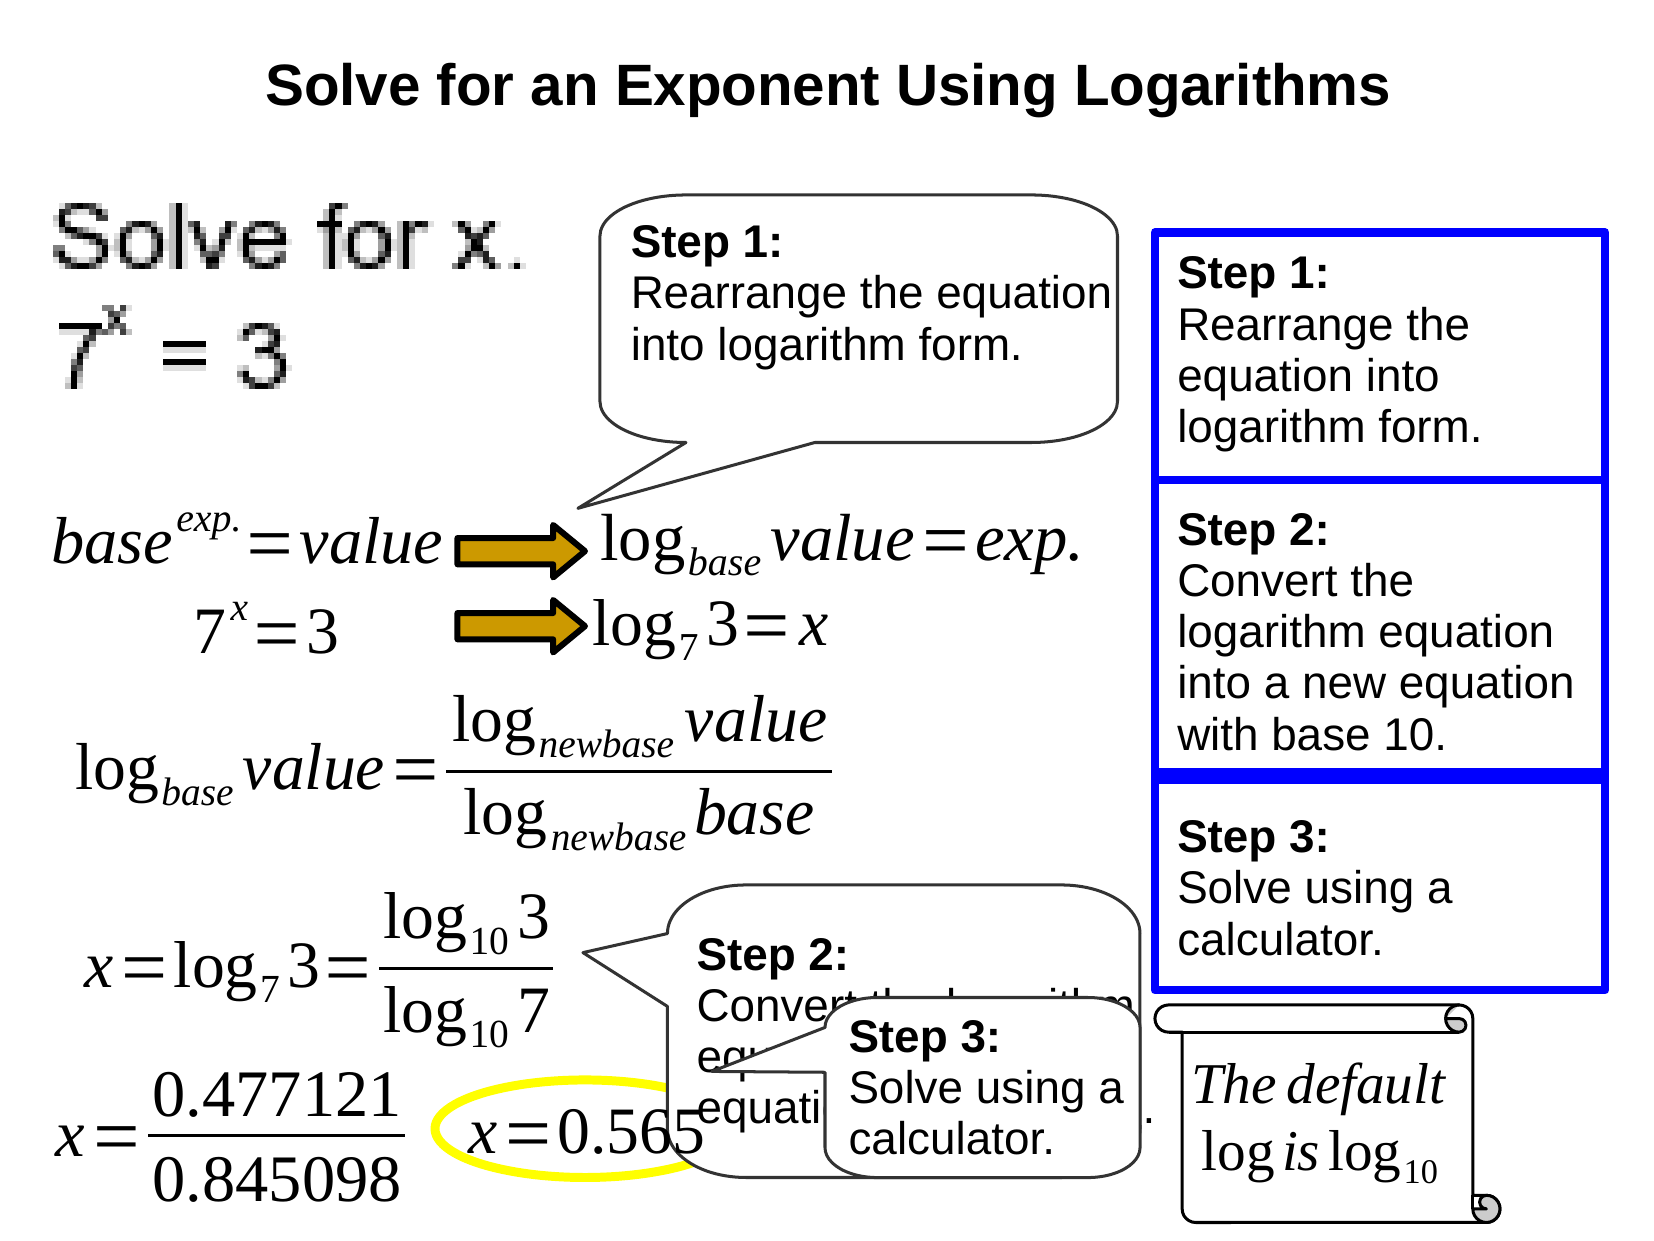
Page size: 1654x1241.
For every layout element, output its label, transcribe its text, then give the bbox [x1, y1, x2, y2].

text_box Step 1: Rearrange the equation into logarithm form. Step 2: Convert the logarithm equation into a new equation with base 10. Step 3: Solve using a calculator. [1162, 240, 1601, 476]
text_box [457, 524, 586, 578]
text_box Step 1: Rearrange the equation into logarithm form. Step 2: Convert the logarithm equation into a new equation with base 10. Step 3: Solve using a calculator. [1162, 484, 1601, 768]
text_box [457, 599, 585, 653]
text_box Step 1: Rearrange the equation into logarithm form. Step 2: Convert the logarithm equation into a new equation with base 10. Step 3: Solve using a calculator. [1162, 240, 1621, 1241]
chart [187, 585, 345, 668]
text_box Step 3: Solve using a calculator. [711, 997, 1141, 1178]
chart [1185, 1052, 1455, 1193]
text_box Step 1: Rearrange the equation into logarithm form. [577, 194, 1118, 509]
text_box Solve for an Exponent Using Logarithms [97, 45, 1561, 127]
picture [53, 149, 668, 451]
chart [45, 880, 563, 1216]
chart [585, 500, 1092, 671]
chart [67, 682, 842, 861]
text_box Step 1: Rearrange the equation into logarithm form. Step 2: Convert the logarithm equation into a new equation with base 10. Step 3: Solve using a calculator. [1162, 784, 1601, 986]
text_box [1154, 1004, 1501, 1223]
chart [45, 495, 453, 579]
chart [457, 1095, 712, 1169]
text_box Step 2: Convert the logarithm equation into a new equation with base 10. [582, 884, 1141, 1178]
